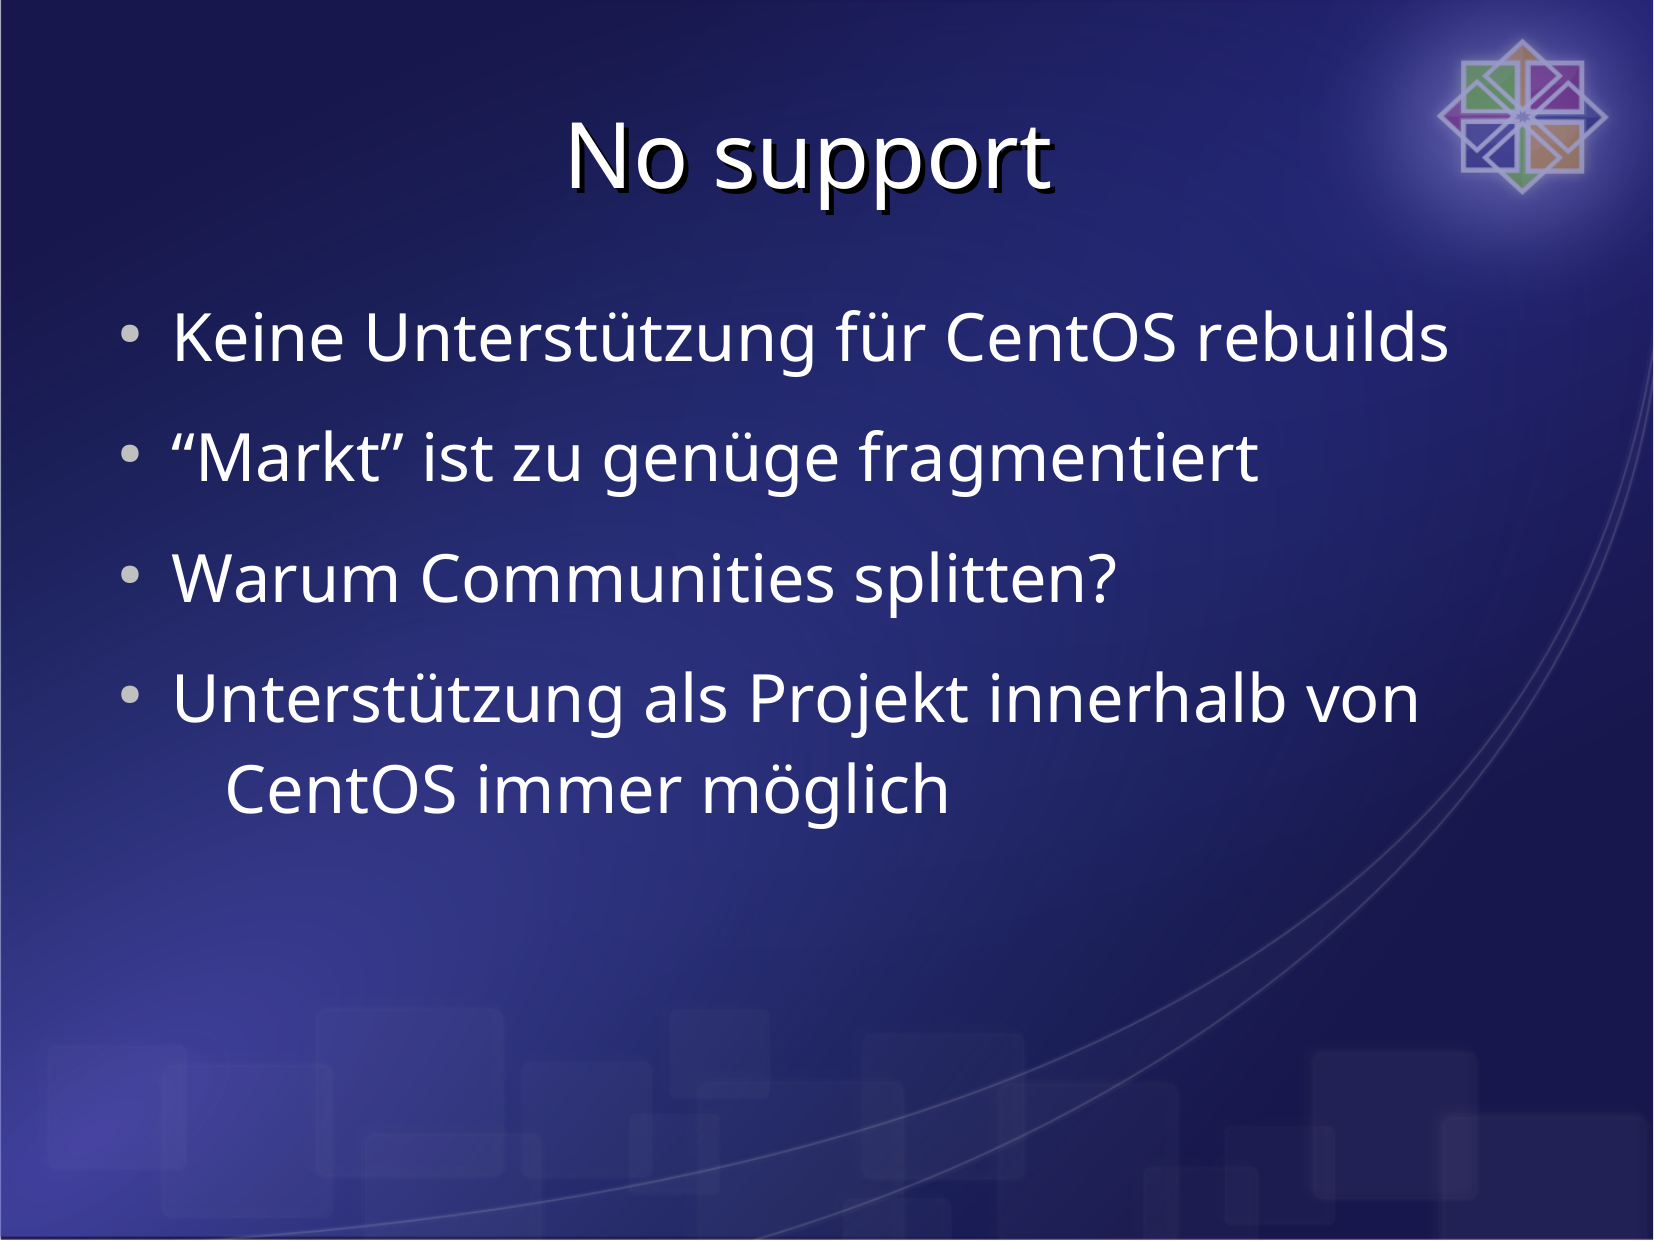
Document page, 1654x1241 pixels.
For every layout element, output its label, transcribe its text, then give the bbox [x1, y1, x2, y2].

picture [0, 0, 1654, 1241]
list Keine Unterstützung für CentOS rebuilds “Markt” ist zu genüge fragmentiert Warum Communities splitten? Unterstützung als Projekt innerhalb von CentOS immer möglich [82, 290, 1571, 1095]
title No support [82, 56, 1571, 250]
